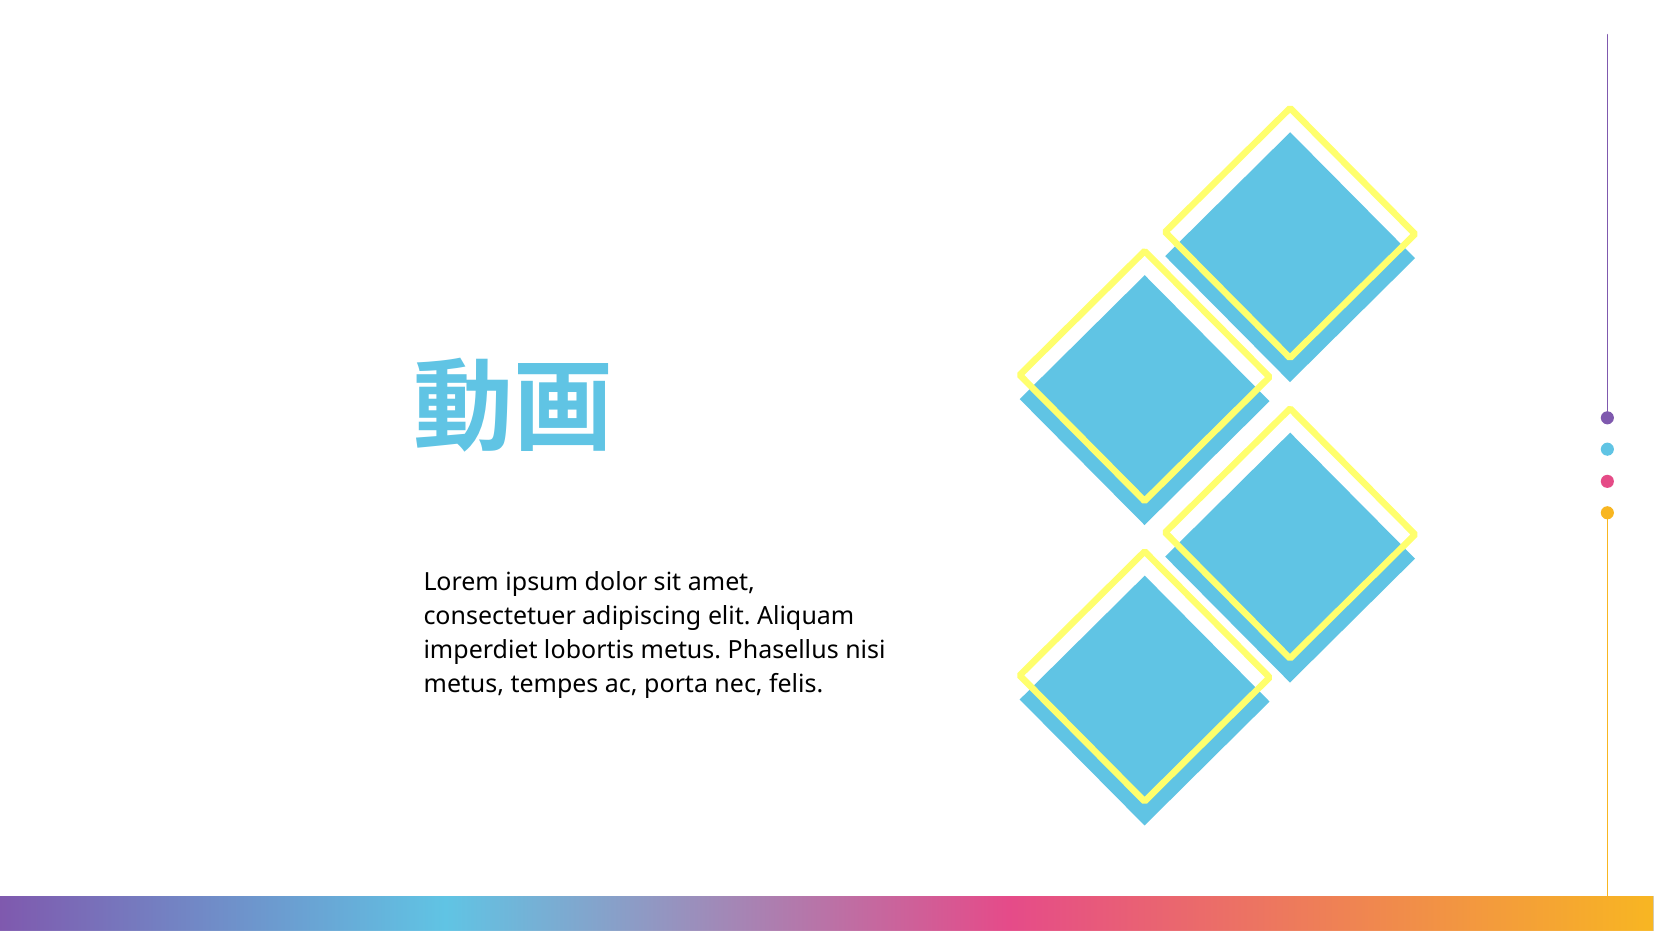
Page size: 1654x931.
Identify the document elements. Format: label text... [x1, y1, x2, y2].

title Lorem ipsum dolor sit amet, consectetuer adipiscing elit. Aliquam imperdiet lobortis metus. Phasellus nisi metus, tempes ac, porta nec, felis. [423, 526, 910, 703]
title 動画 [413, 253, 1052, 544]
picture [0, 896, 1654, 931]
